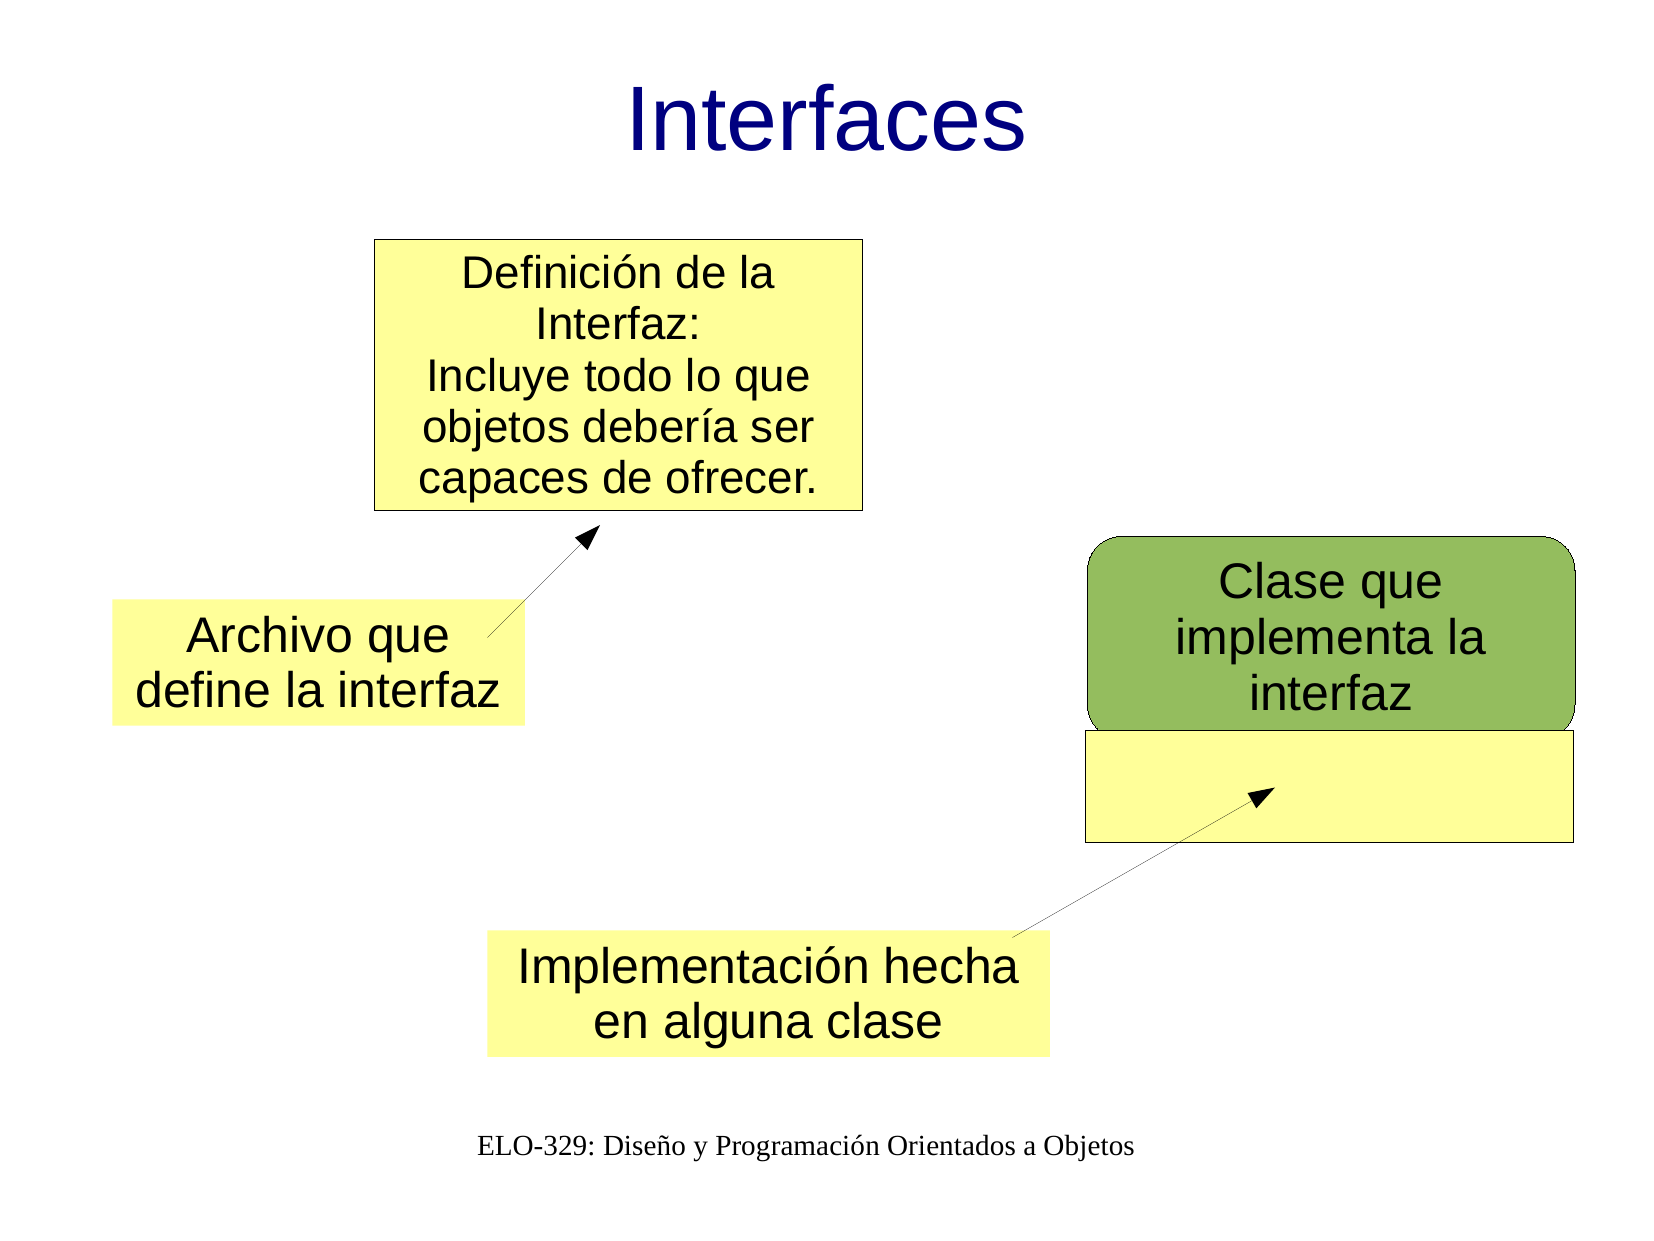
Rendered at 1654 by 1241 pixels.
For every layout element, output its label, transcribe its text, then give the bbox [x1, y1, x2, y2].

text_box [1085, 730, 1574, 843]
text_box Implementación hecha en alguna clase [487, 930, 1050, 1057]
text_box Clase que implementa la interfaz [1087, 536, 1576, 730]
text_box Archivo que define la interfaz [112, 599, 525, 726]
text_box Definición de la Interfaz: Incluye todo lo que objetos debería ser capaces de ofrecer. [374, 239, 863, 511]
title Interfaces [82, 49, 1571, 188]
